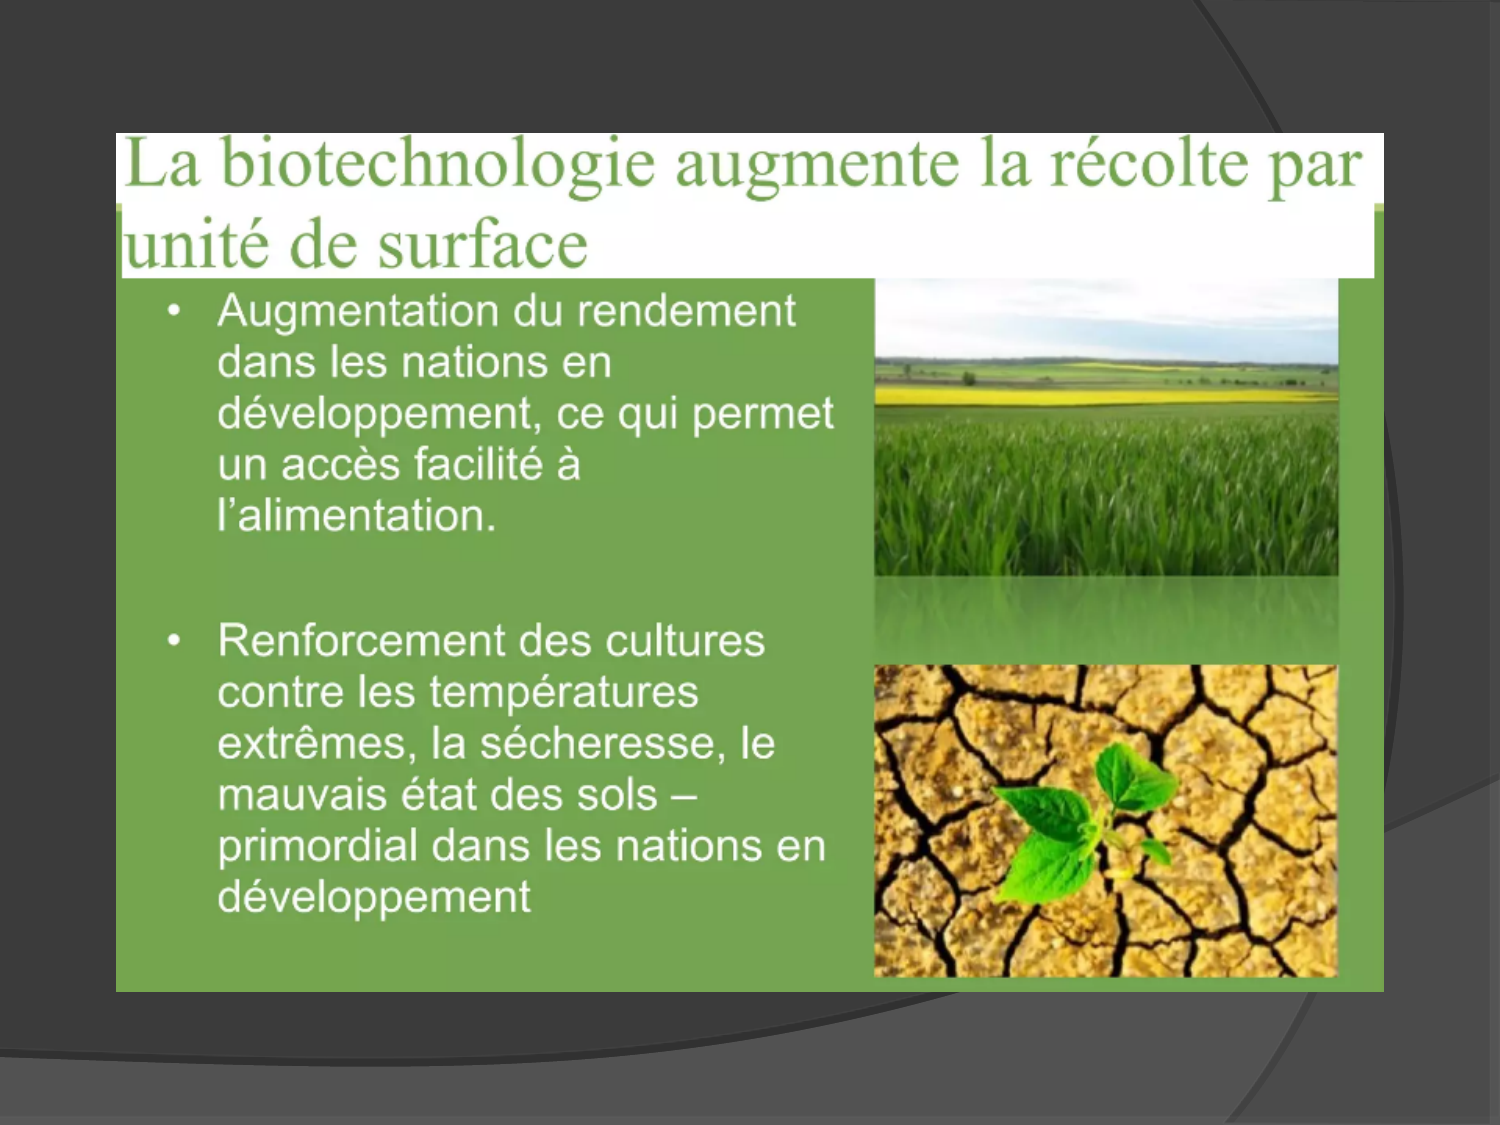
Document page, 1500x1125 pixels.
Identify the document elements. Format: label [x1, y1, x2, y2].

picture [116, 133, 1384, 992]
